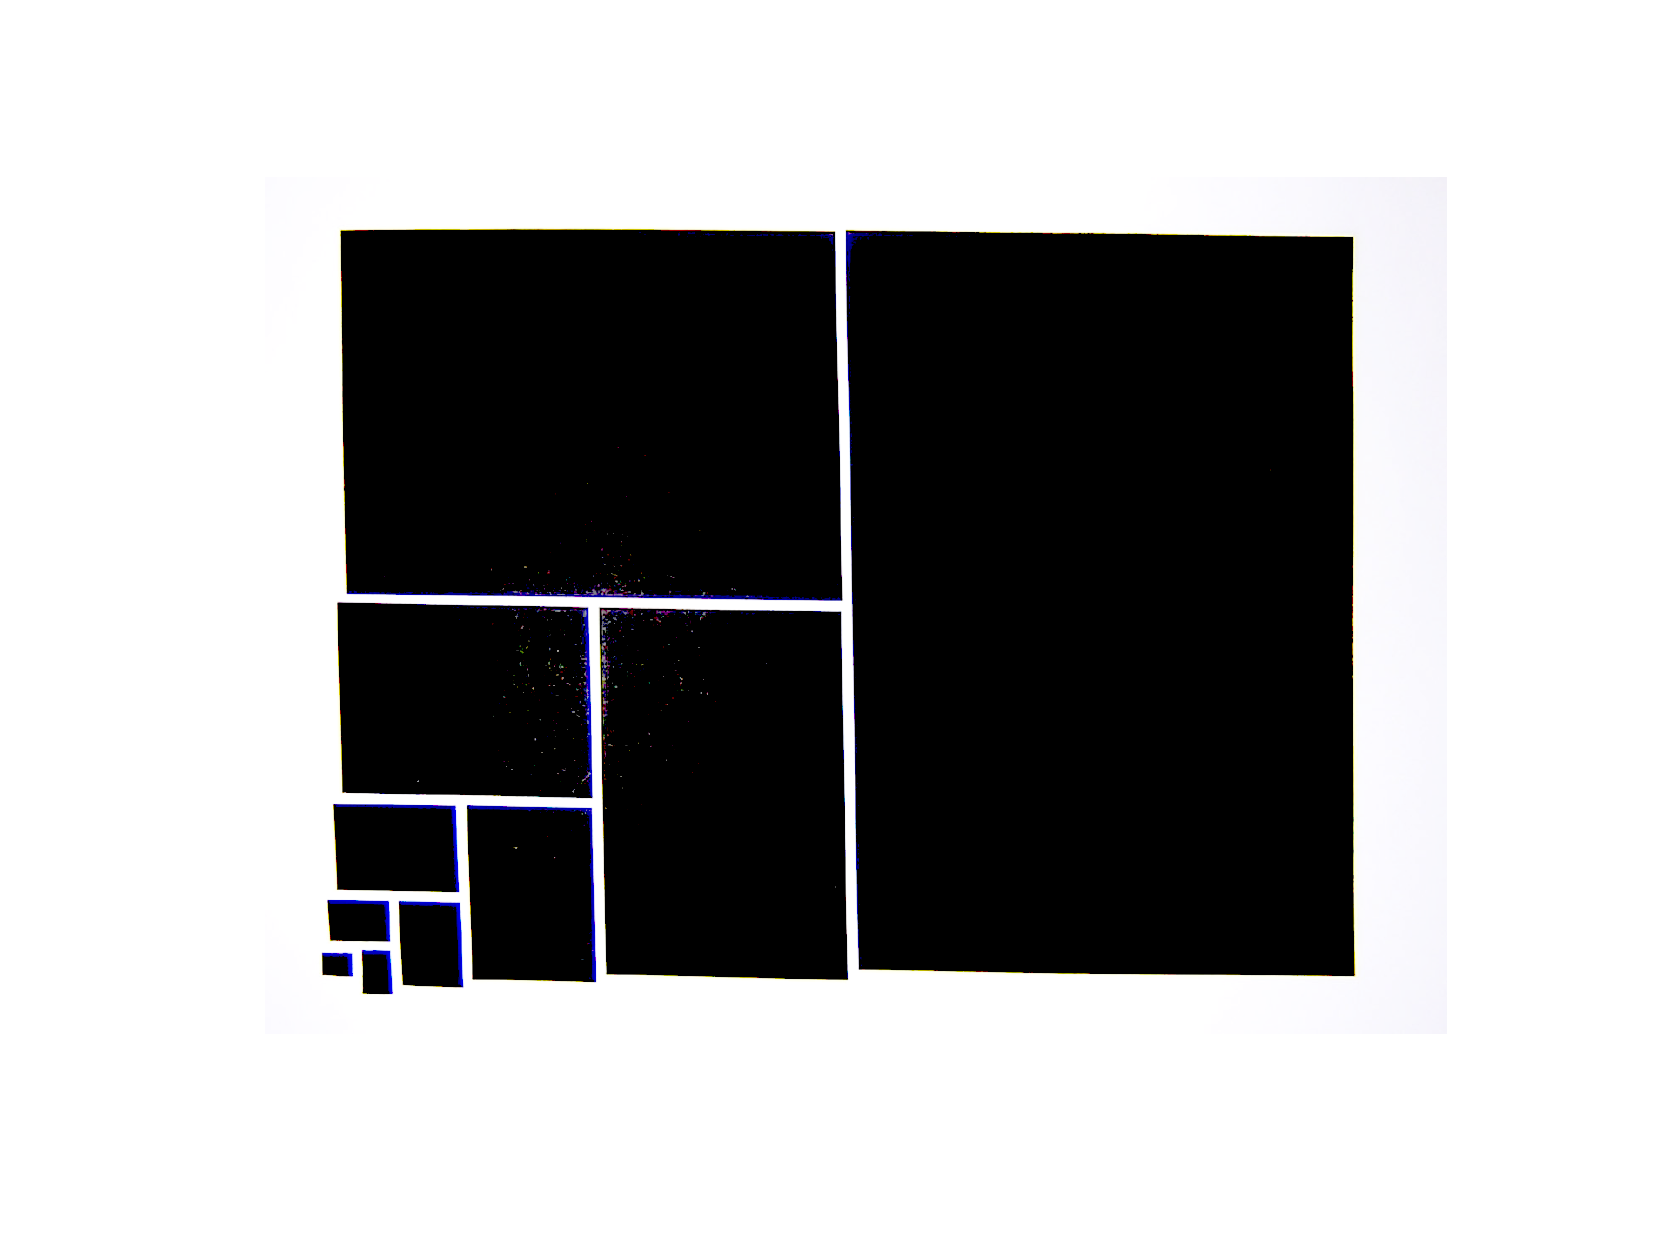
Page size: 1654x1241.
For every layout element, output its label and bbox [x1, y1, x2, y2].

picture [265, 177, 1447, 1034]
